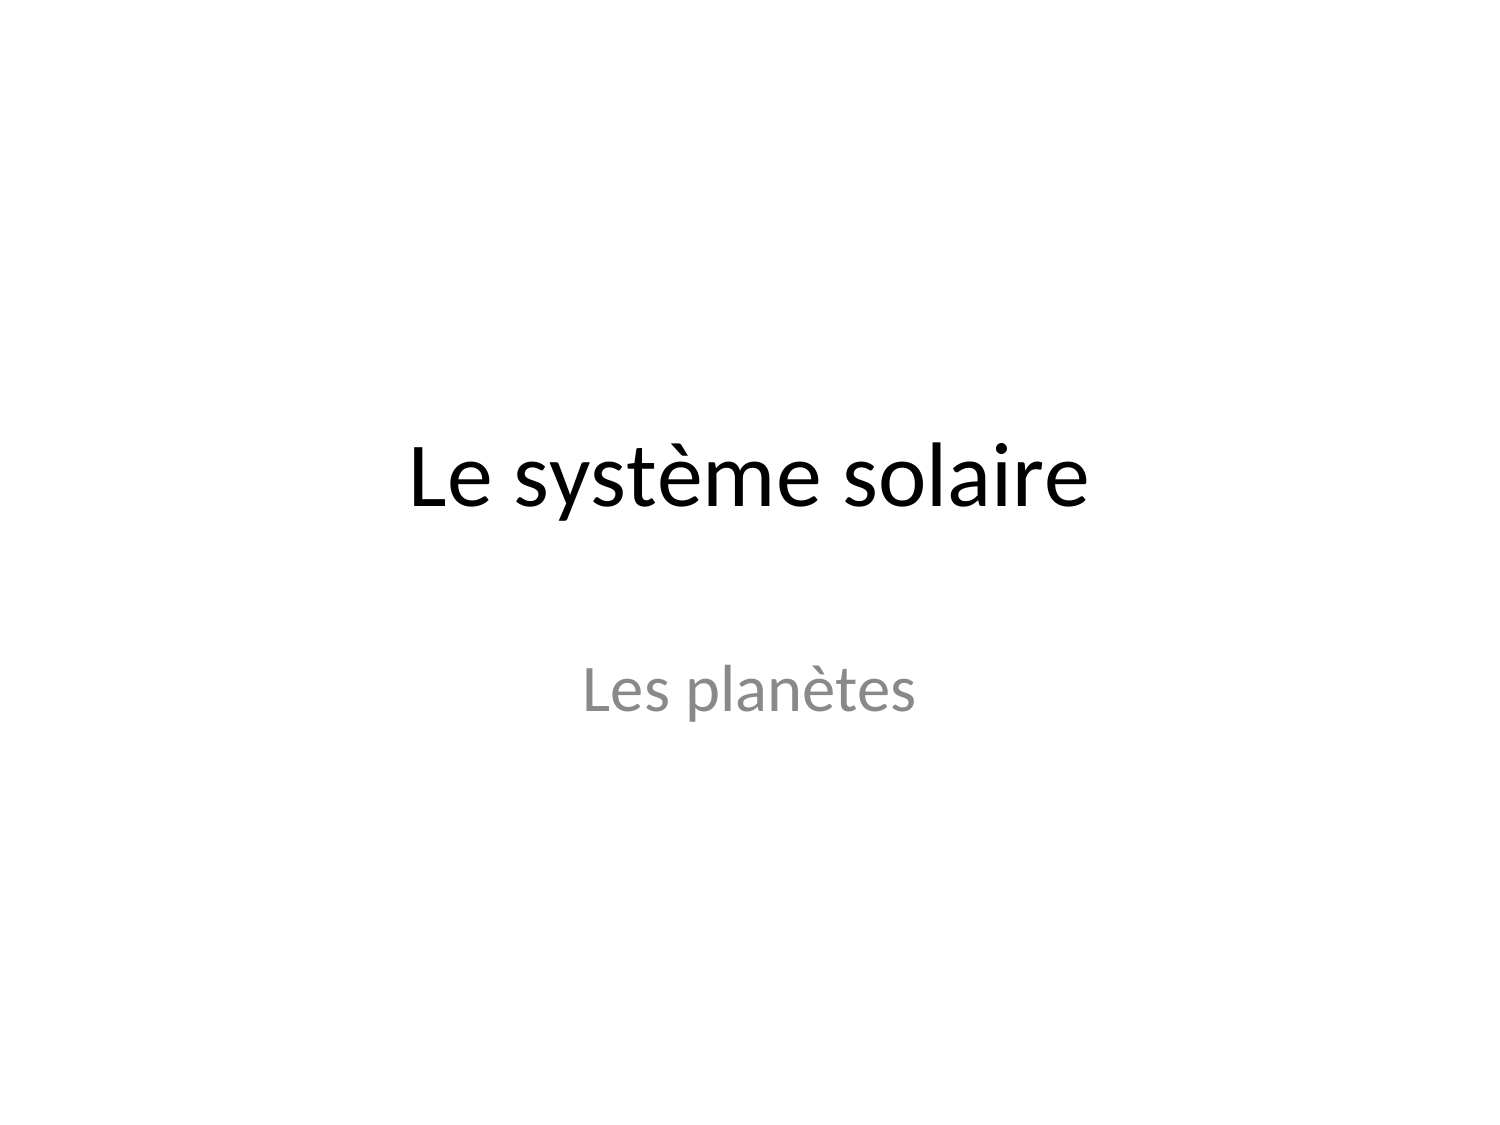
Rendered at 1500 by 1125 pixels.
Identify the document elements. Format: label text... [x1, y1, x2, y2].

title Le système solaire [112, 349, 1388, 591]
text_box Les planètes [225, 637, 1276, 926]
